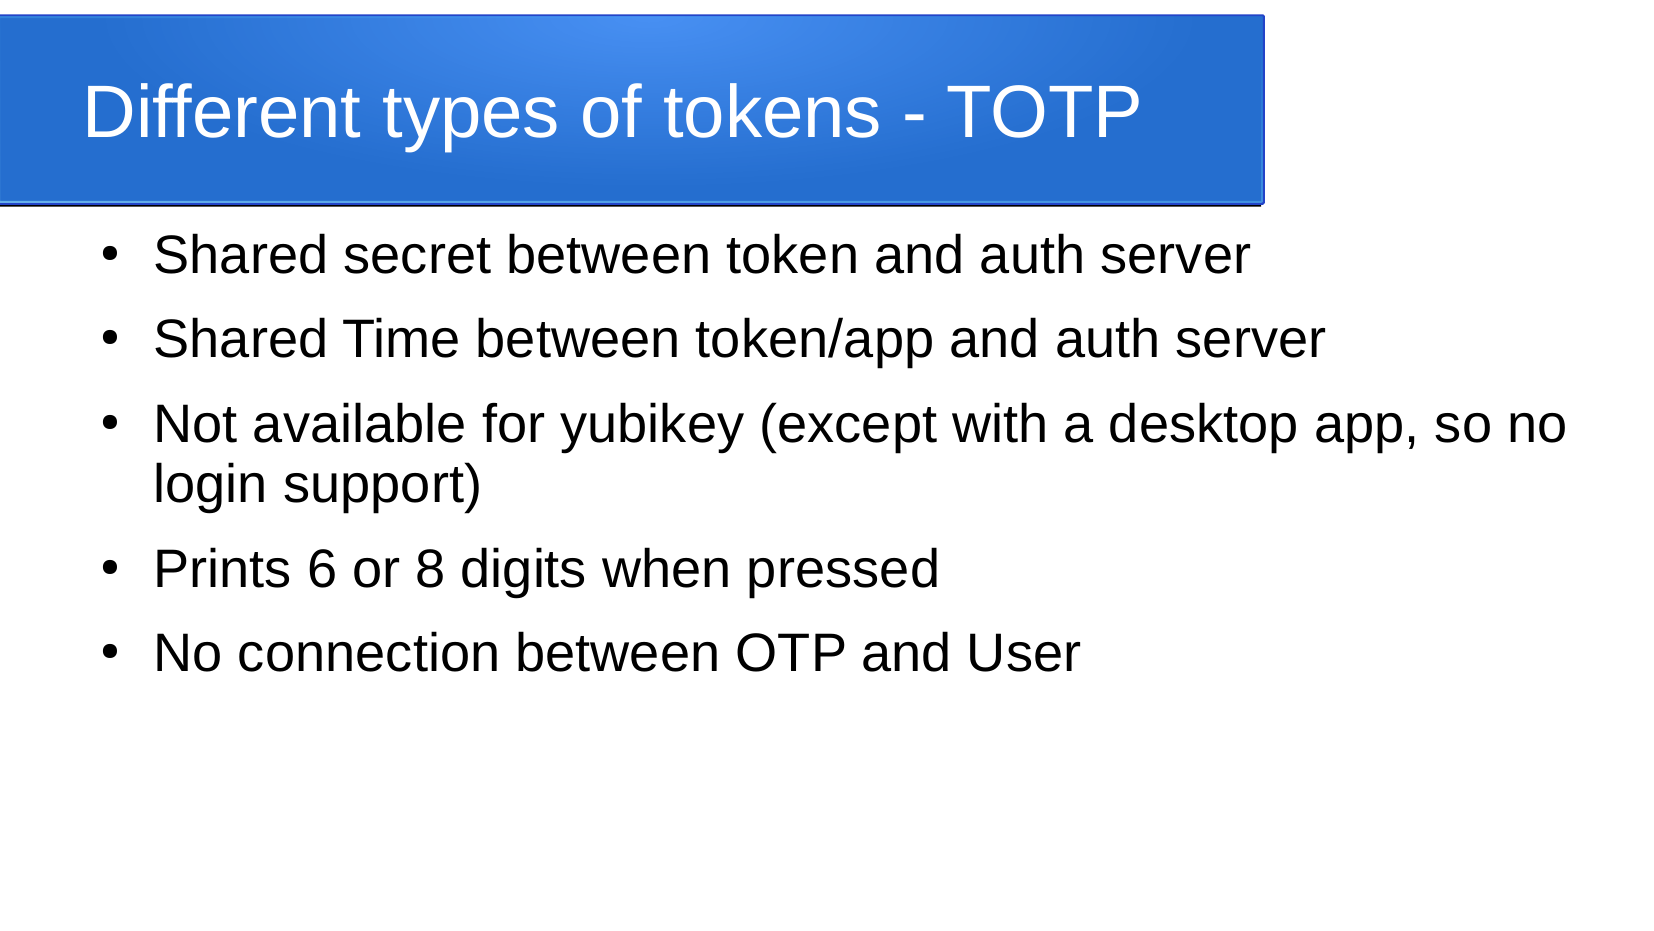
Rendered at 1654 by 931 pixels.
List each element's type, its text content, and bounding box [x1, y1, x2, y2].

title Different types of tokens - TOTP [82, 35, 1235, 189]
list Shared secret between token and auth server Shared Time between token/app and auth server Not available for yubikey (except with a desktop app, so no login support) Prints 6 or 8 digits when pressed No connection between OTP and User [82, 224, 1571, 863]
